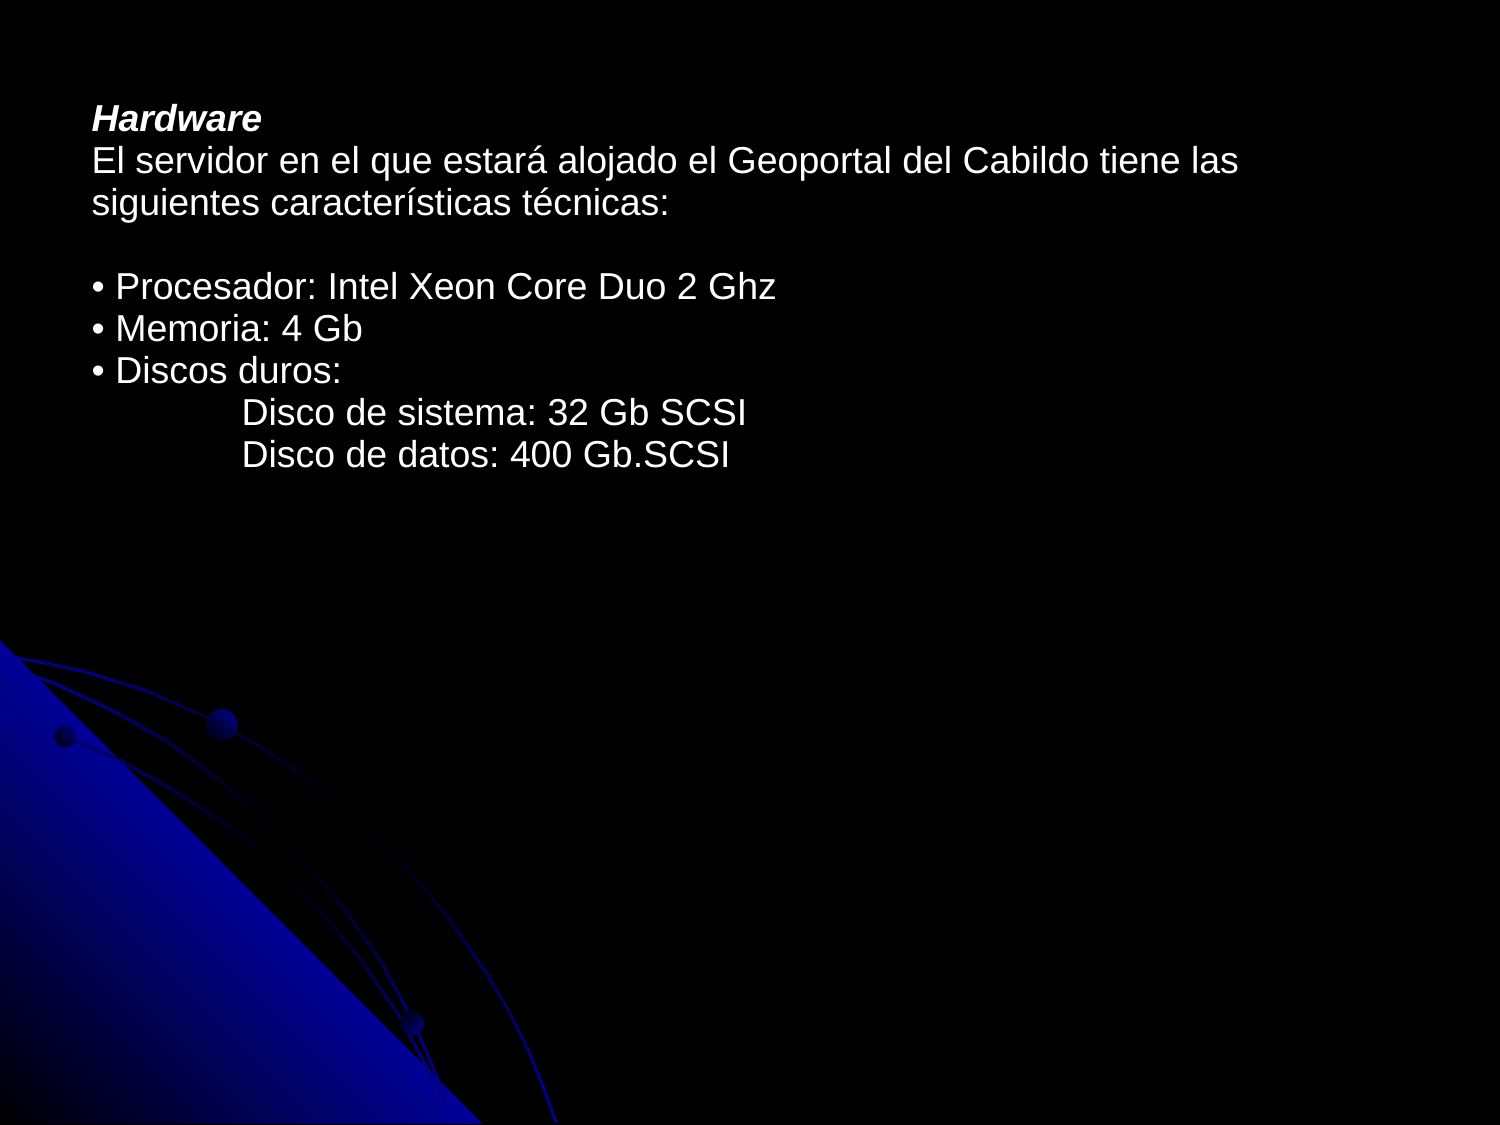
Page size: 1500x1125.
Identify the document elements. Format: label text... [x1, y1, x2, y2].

text_box Hardware El servidor en el que estará alojado el Geoportal del Cabildo tiene las siguientes características técnicas: • Procesador: Intel Xeon Core Duo 2 Ghz • Memoria: 4 Gb • Discos duros: Disco de sistema: 32 Gb SCSI Disco de datos: 400 Gb.SCSI [76, 90, 1294, 484]
